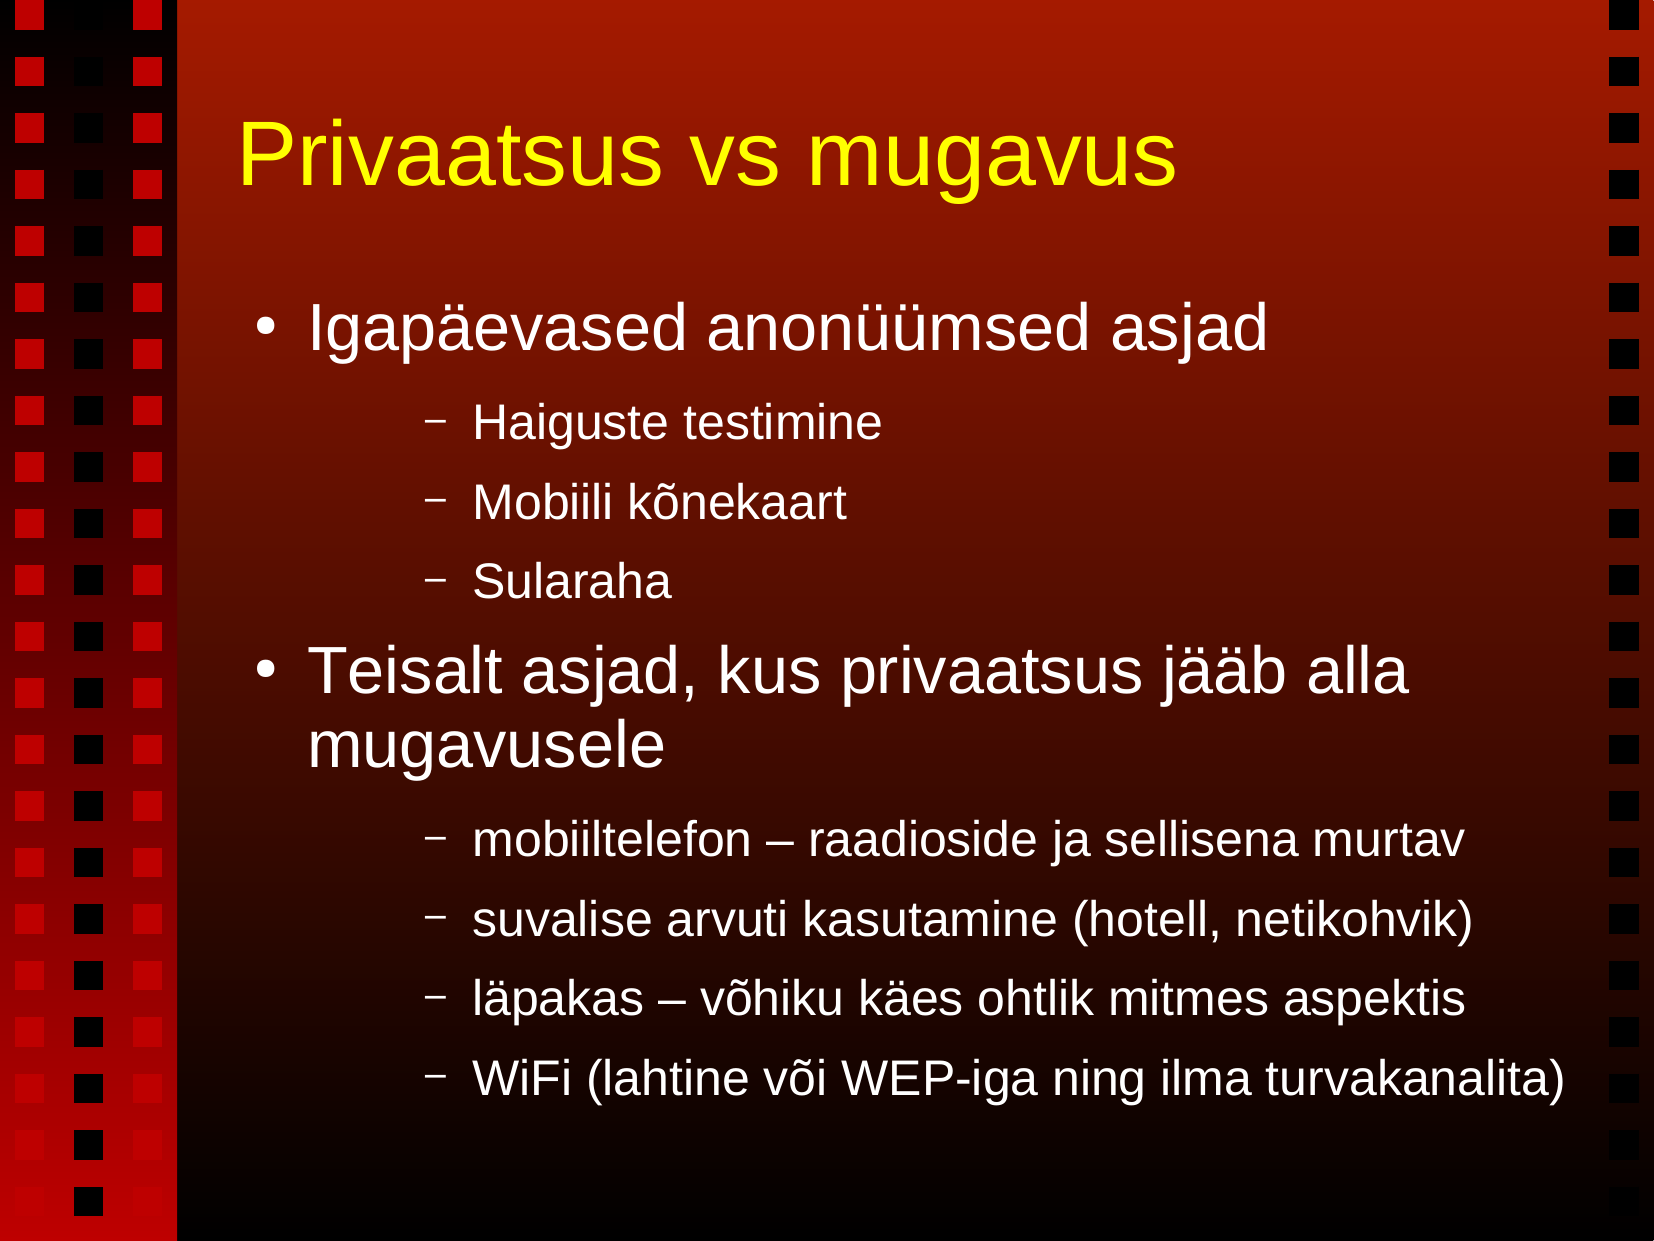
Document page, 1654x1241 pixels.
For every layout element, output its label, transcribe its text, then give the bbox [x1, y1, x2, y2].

list Igapäevased anonüümsed asjad Haiguste testimine Mobiili kõnekaart Sularaha Teisalt asjad, kus privaatsus jääb alla mugavusele mobiiltelefon – raadioside ja sellisena murtav suvalise arvuti kasutamine (hotell, netikohvik) läpakas – võhiku käes ohtlik mitmes aspektis WiFi (lahtine või WEP-iga ning ilma turvakanalita) [236, 290, 1571, 1109]
title Privaatsus vs mugavus [236, 49, 1571, 257]
